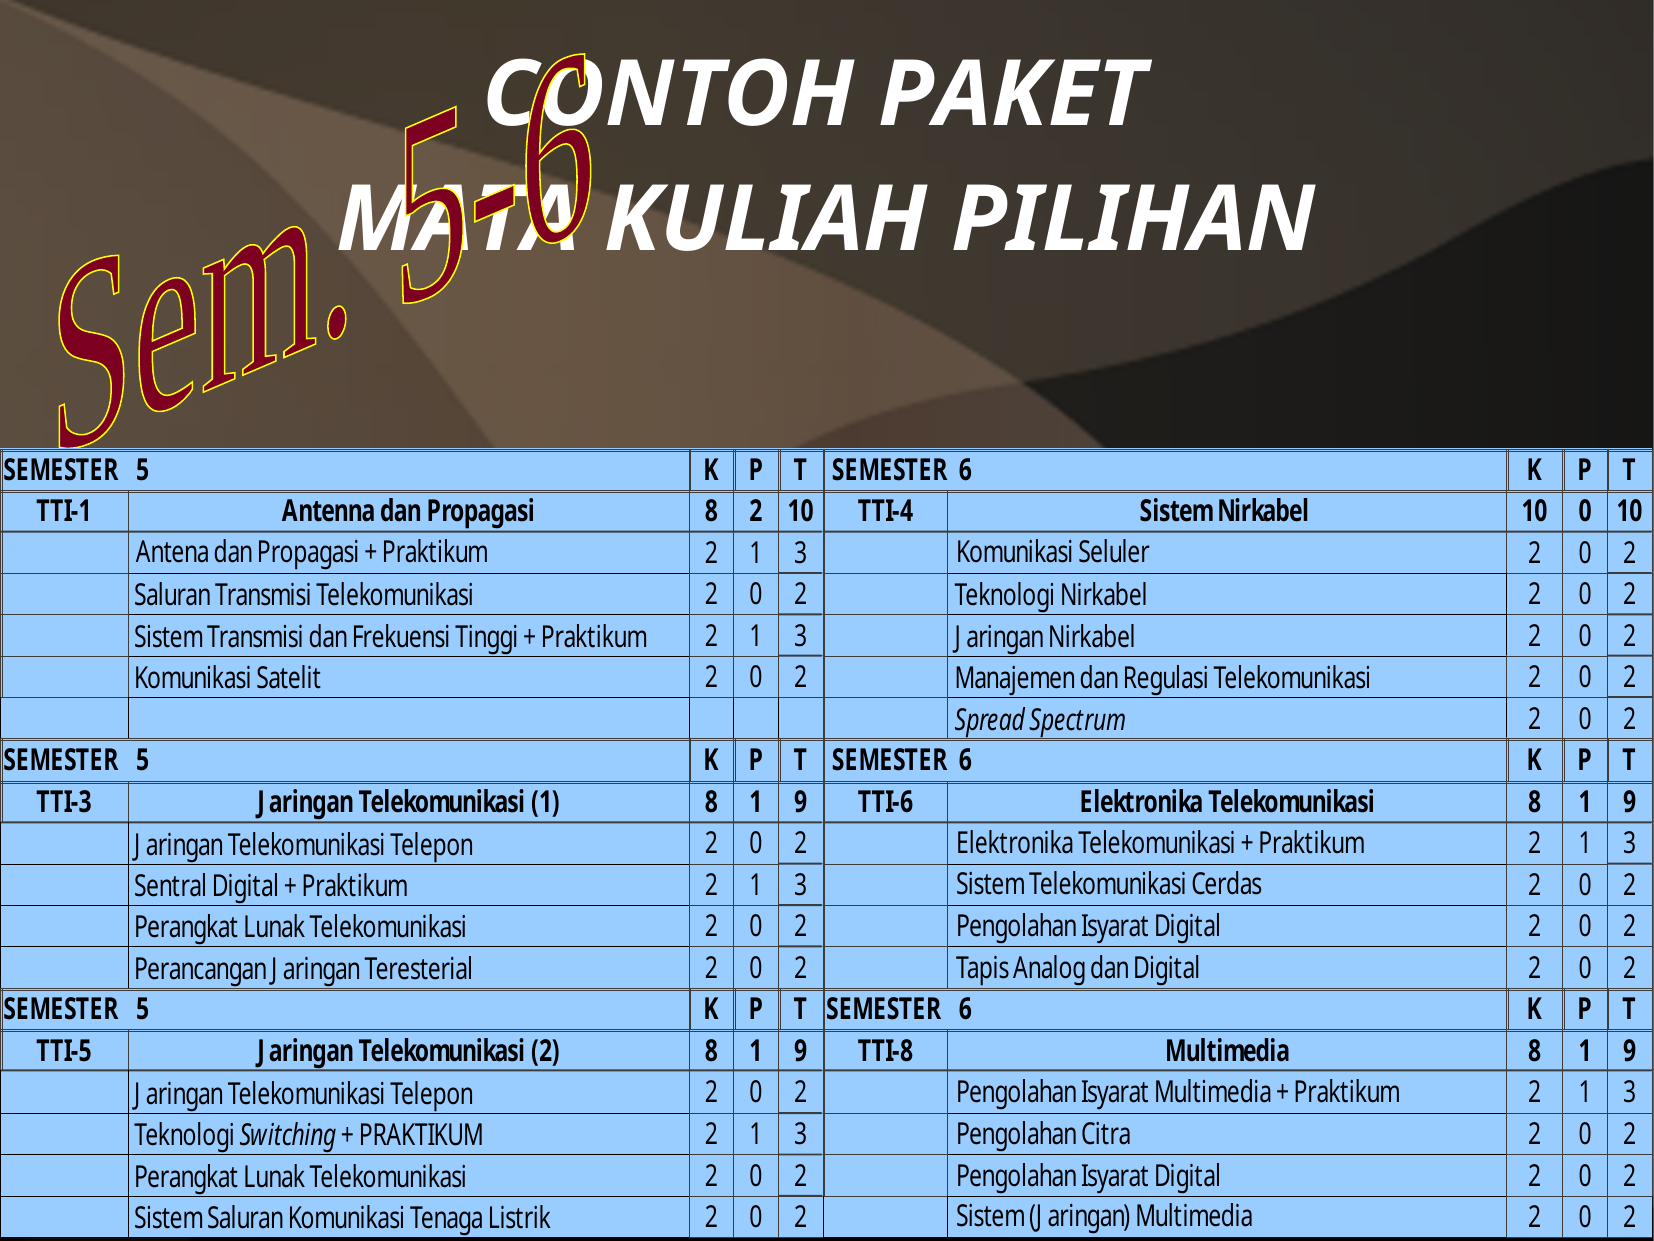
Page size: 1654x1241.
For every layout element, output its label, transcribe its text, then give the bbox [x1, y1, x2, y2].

picture [0, 0, 1654, 1241]
text_box Sem. 5-6 [59, 255, 124, 448]
text_box Sem. 5-6 [139, 277, 196, 412]
text_box Sem. 5-6 [402, 106, 464, 304]
text_box Sem. 5-6 [327, 306, 346, 340]
text_box Sem. 5-6 [474, 184, 515, 222]
text_box Sem. 5-6 [203, 226, 316, 393]
text_box Sem. 5-6 [526, 53, 591, 244]
title CONTOH PAKET MATA KULIAH PILIHAN [82, 49, 1571, 257]
